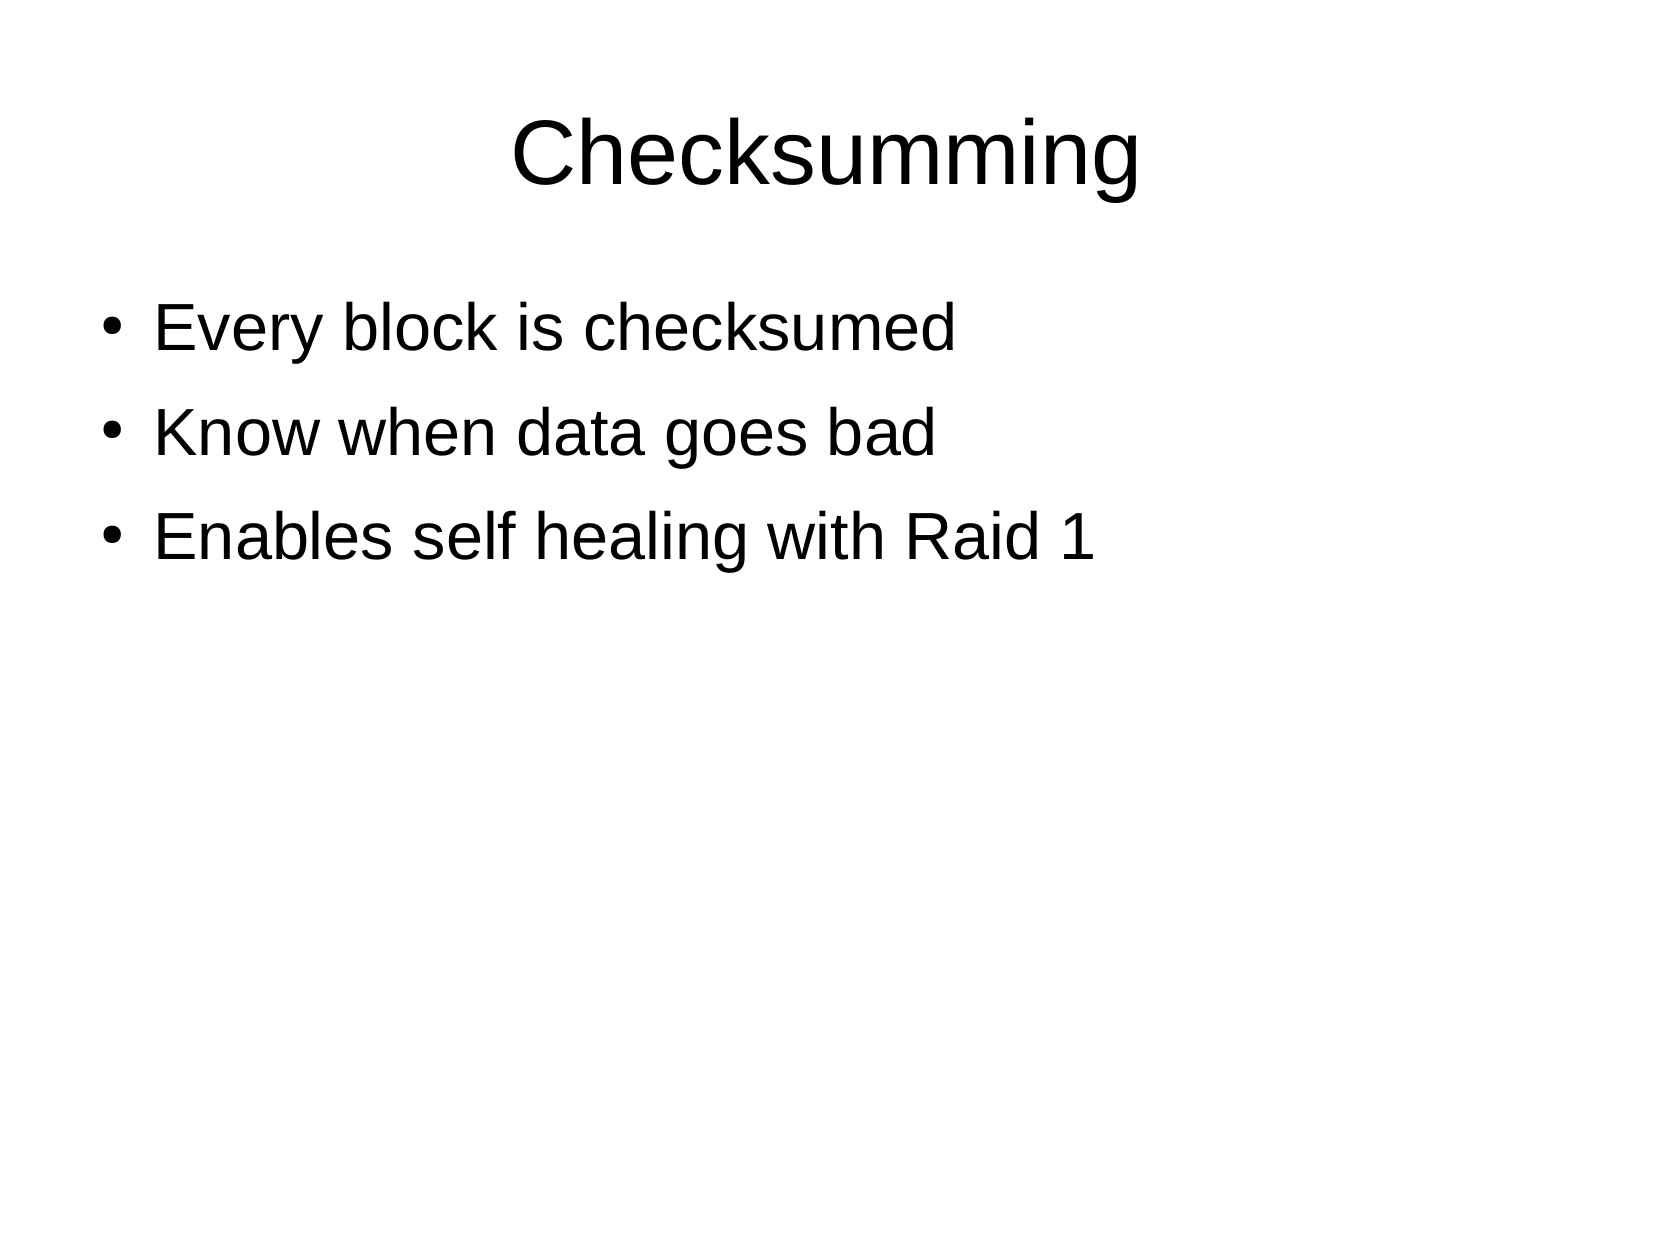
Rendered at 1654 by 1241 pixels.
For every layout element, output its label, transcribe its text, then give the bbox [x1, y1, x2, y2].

title Checksumming [82, 49, 1571, 257]
list Every block is checksumed Know when data goes bad Enables self healing with Raid 1 [82, 290, 1571, 1010]
